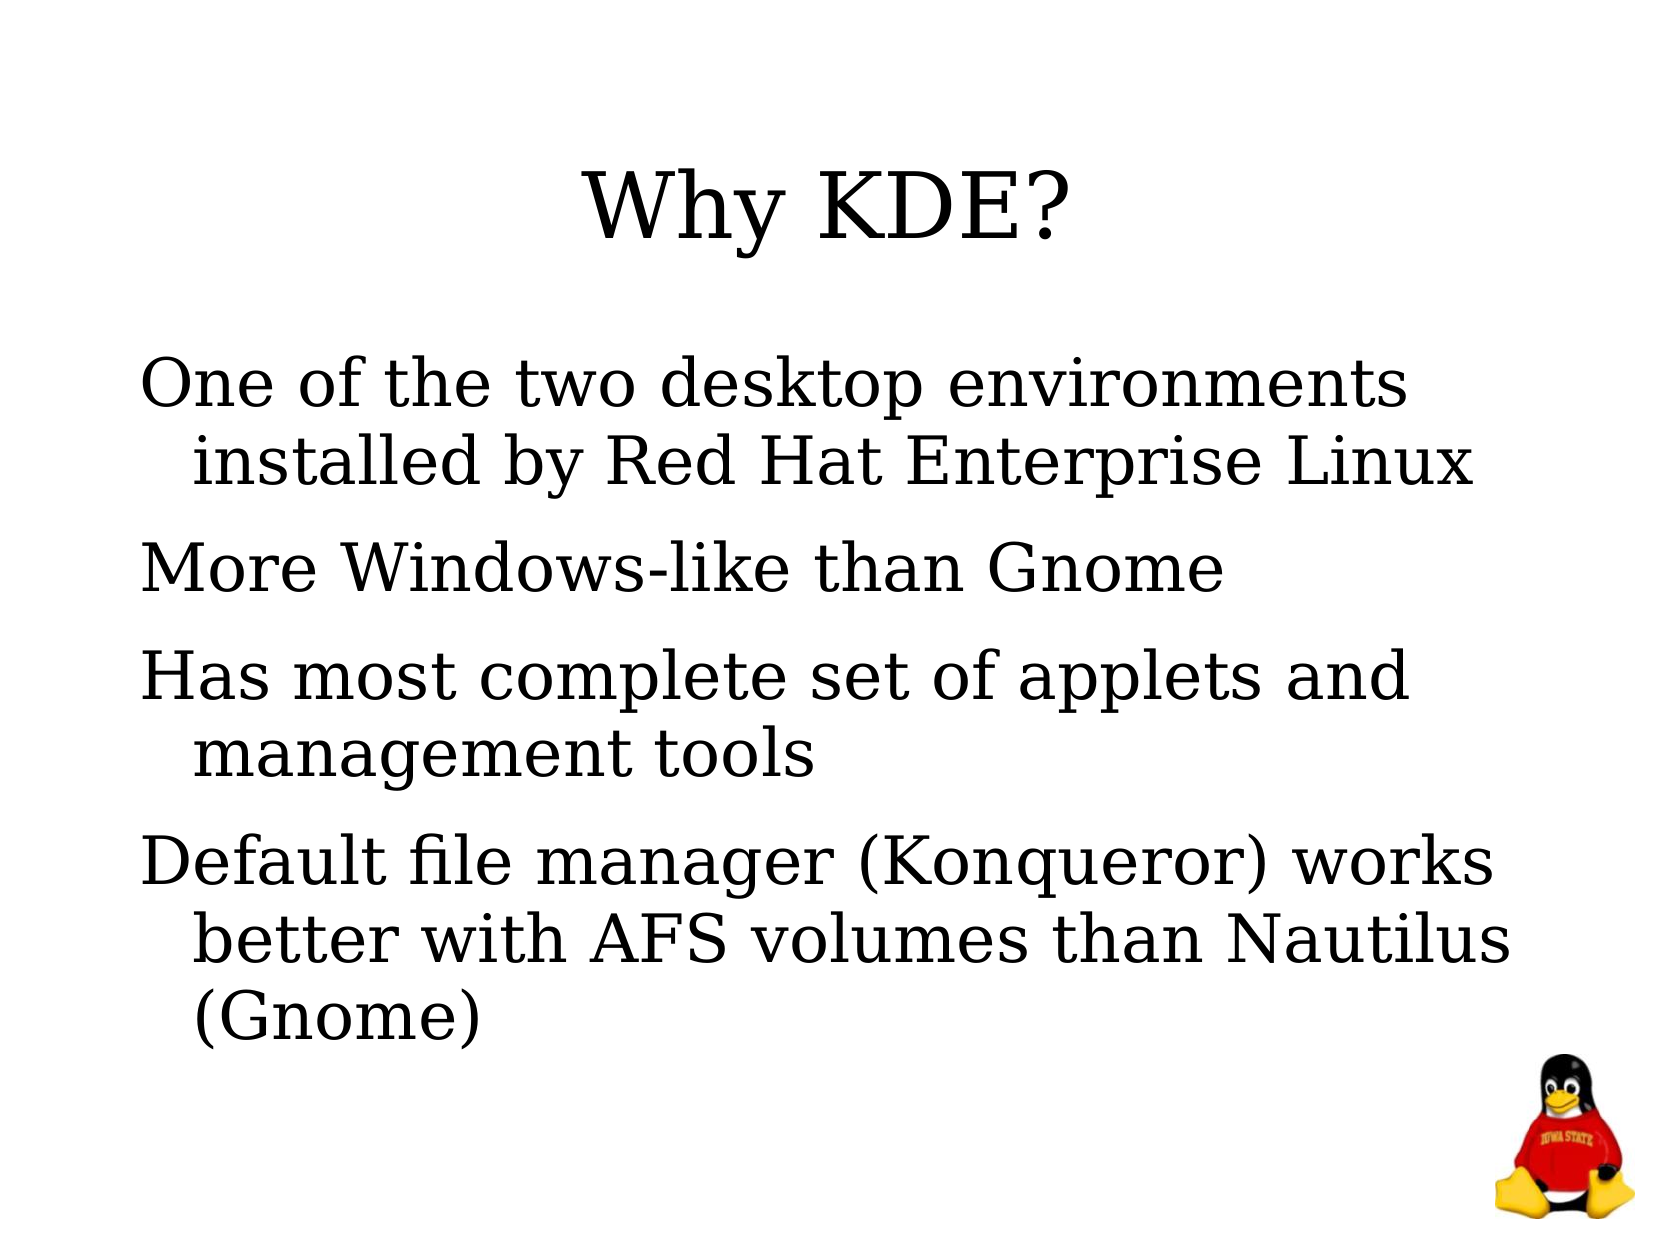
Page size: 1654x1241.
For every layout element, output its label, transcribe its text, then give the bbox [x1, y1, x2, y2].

picture [1495, 1054, 1635, 1219]
title Why KDE? [121, 102, 1534, 311]
list One of the two desktop environments installed by Red Hat Enterprise Linux More Windows-like than Gnome Has most complete set of applets and management tools Default file manager (Konqueror) works better with AFS volumes than Nautilus (Gnome) [121, 344, 1534, 1137]
